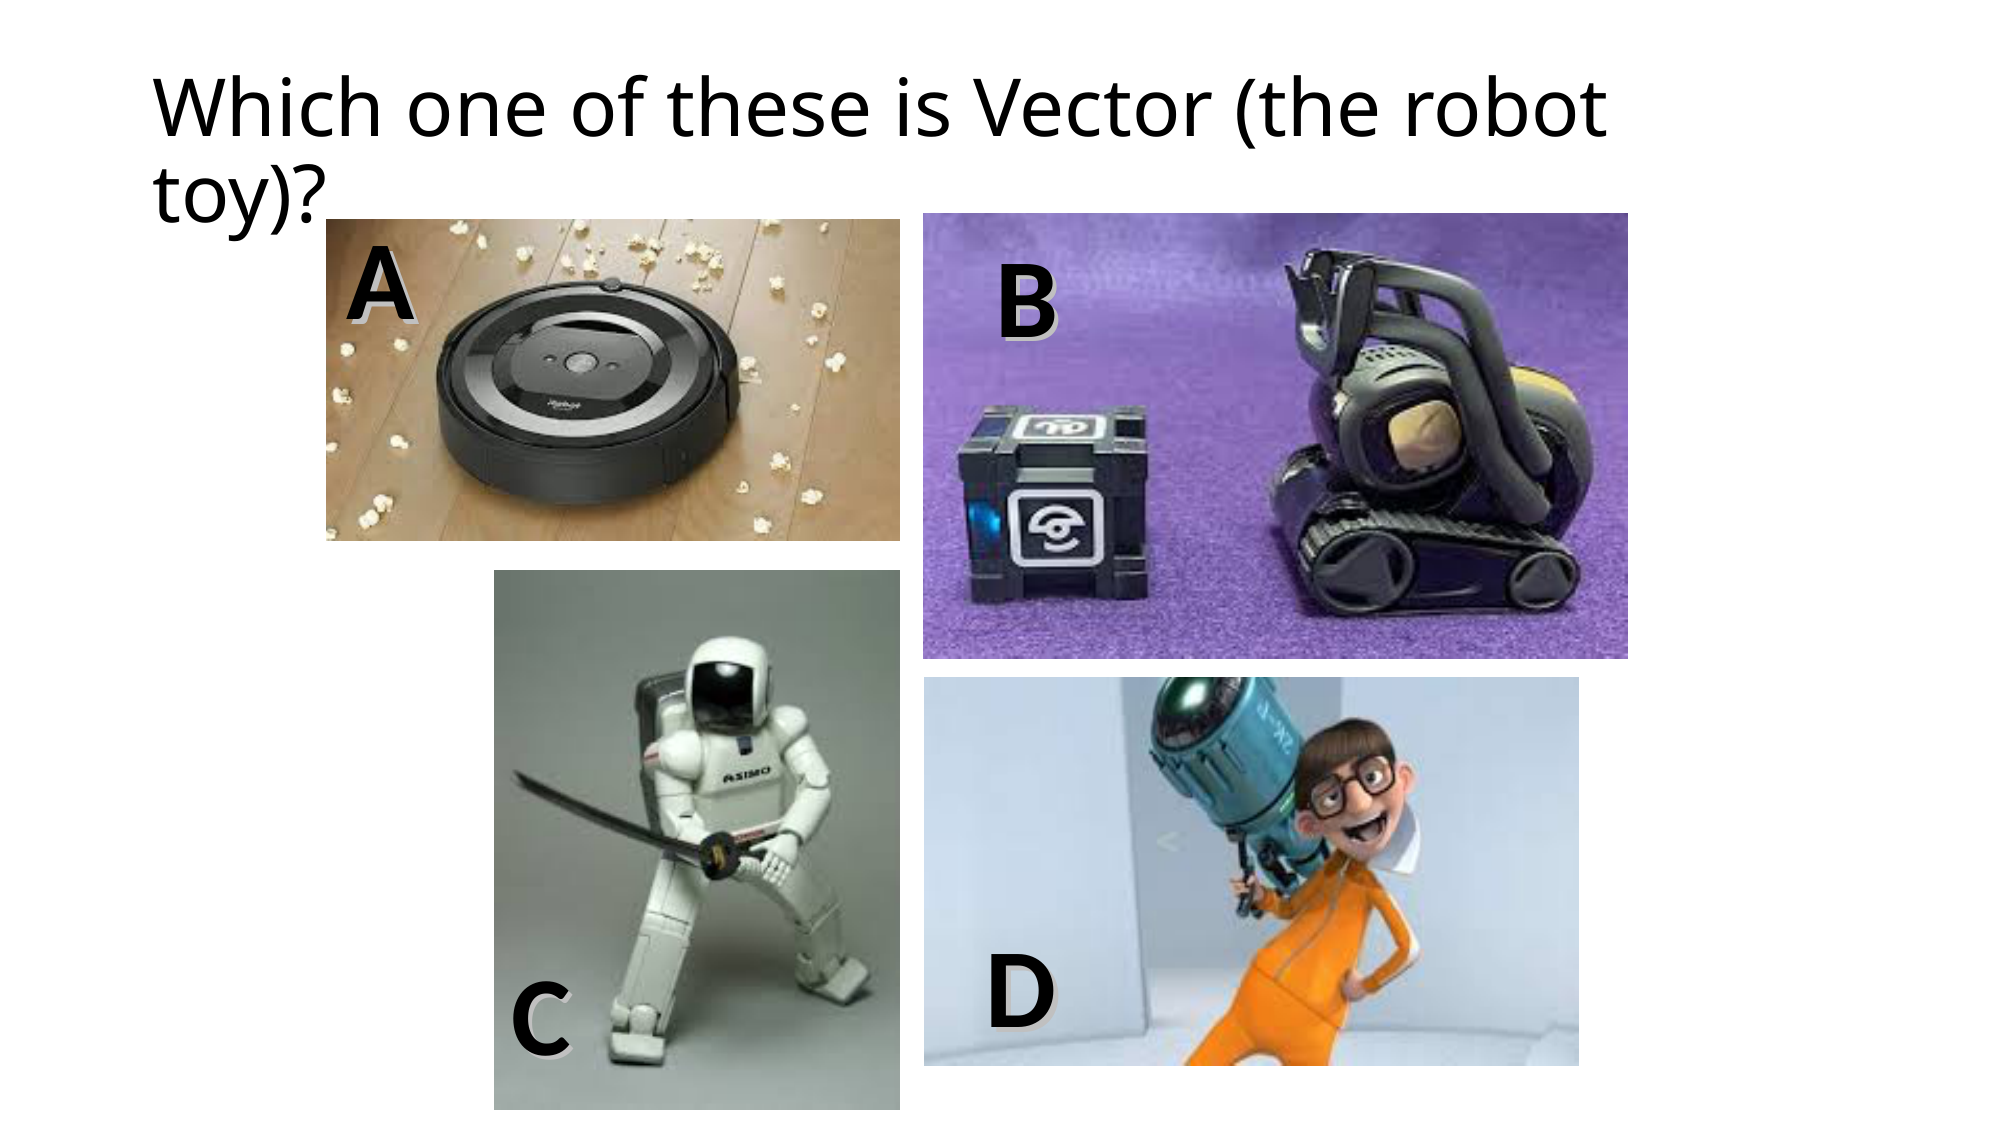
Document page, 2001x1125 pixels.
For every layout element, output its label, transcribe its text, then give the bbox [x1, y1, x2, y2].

picture [326, 219, 900, 541]
title Which one of these is Vector (the robot toy)? [137, 59, 1785, 248]
picture [494, 570, 900, 1110]
text_box D [971, 908, 1072, 1058]
text_box B [980, 217, 1073, 367]
text_box C [496, 935, 586, 1085]
text_box A [331, 199, 430, 350]
picture [923, 213, 1628, 659]
picture [924, 677, 1579, 1066]
